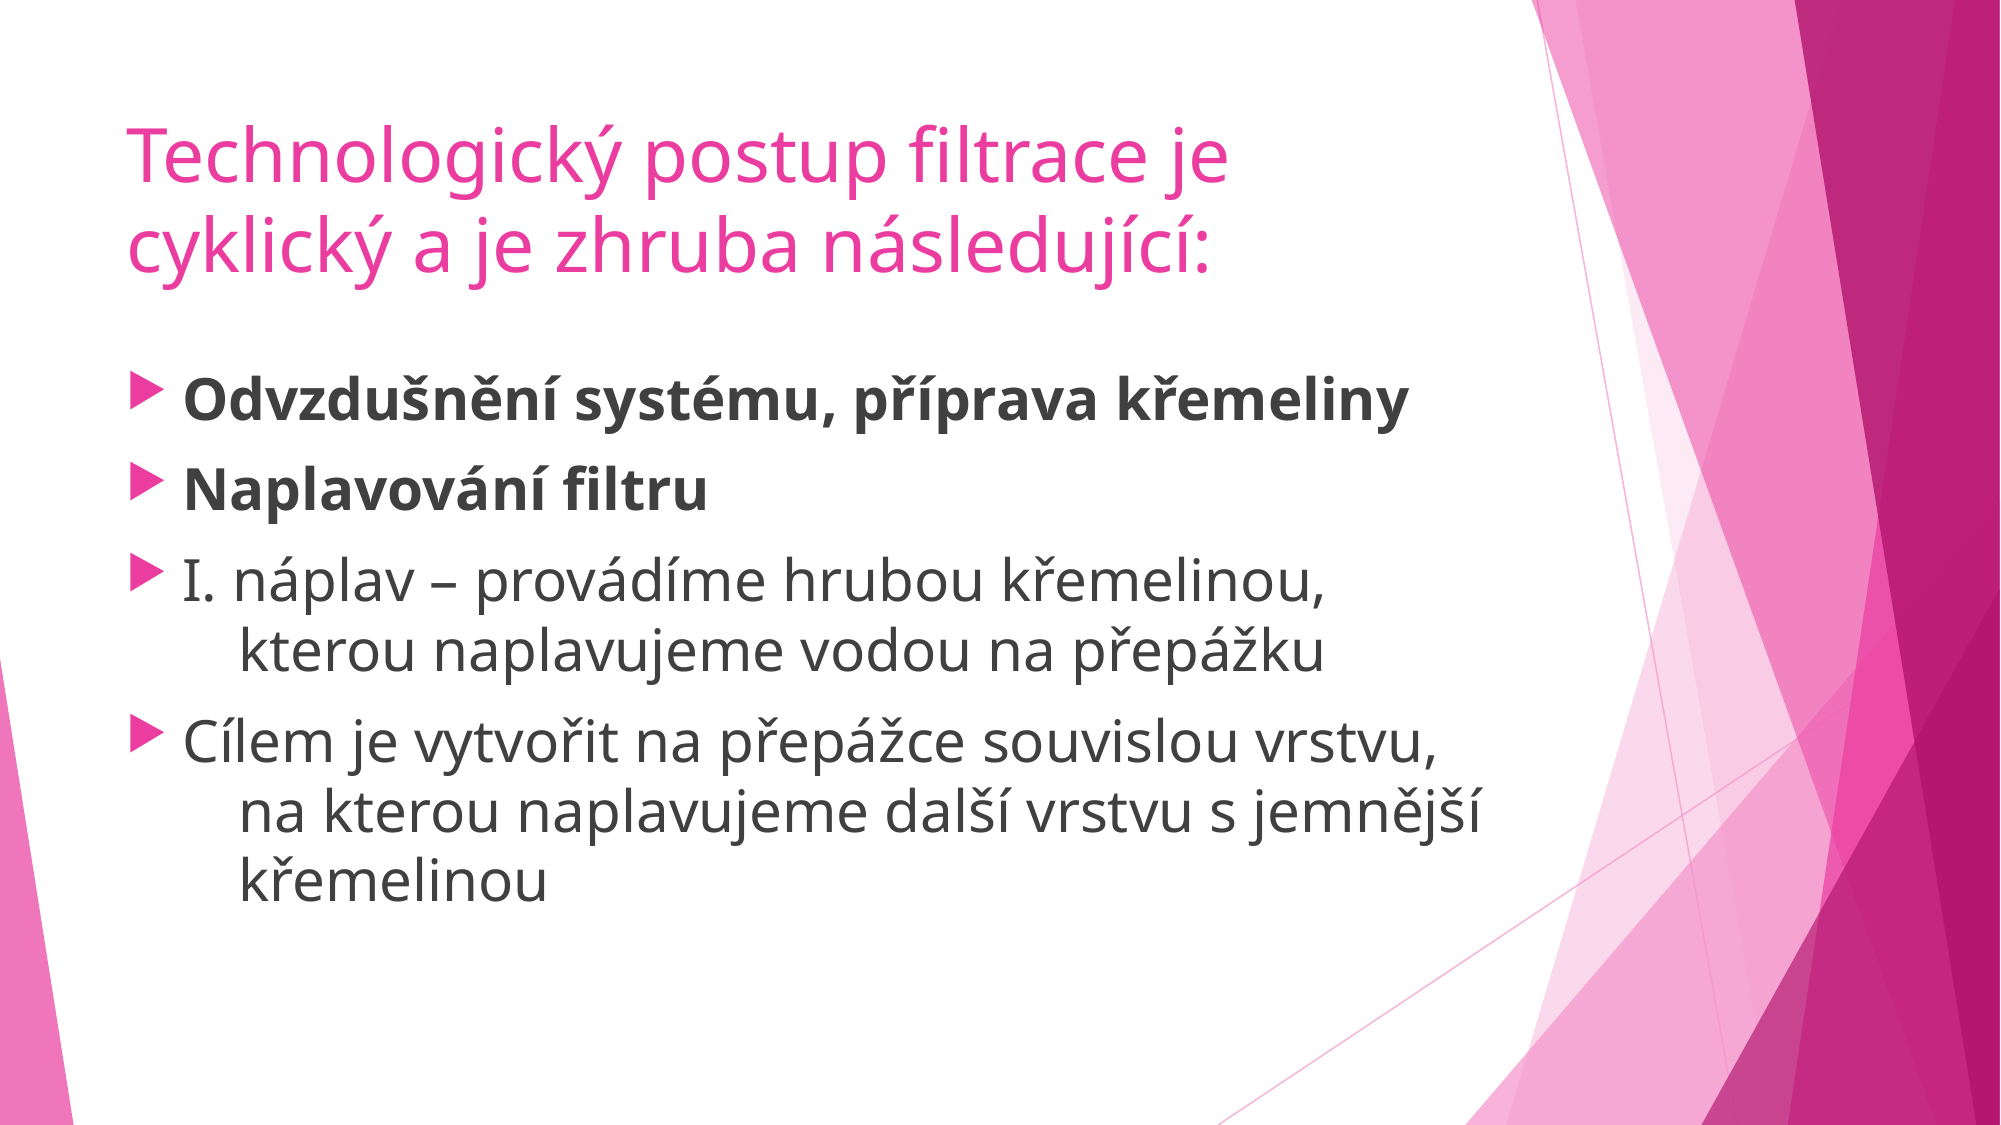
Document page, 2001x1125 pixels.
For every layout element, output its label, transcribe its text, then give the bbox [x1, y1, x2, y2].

list Odvzdušnění systému, příprava křemeliny Naplavování filtru I. náplav – provádíme hrubou křemelinou, kterou naplavujeme vodou na přepážku Cílem je vytvořit na přepážce souvislou vrstvu, na kterou naplavujeme další vrstvu s jemnější křemelinou [111, 354, 1522, 992]
title Technologický postup filtrace je cyklický a je zhruba následující: [111, 99, 1522, 317]
